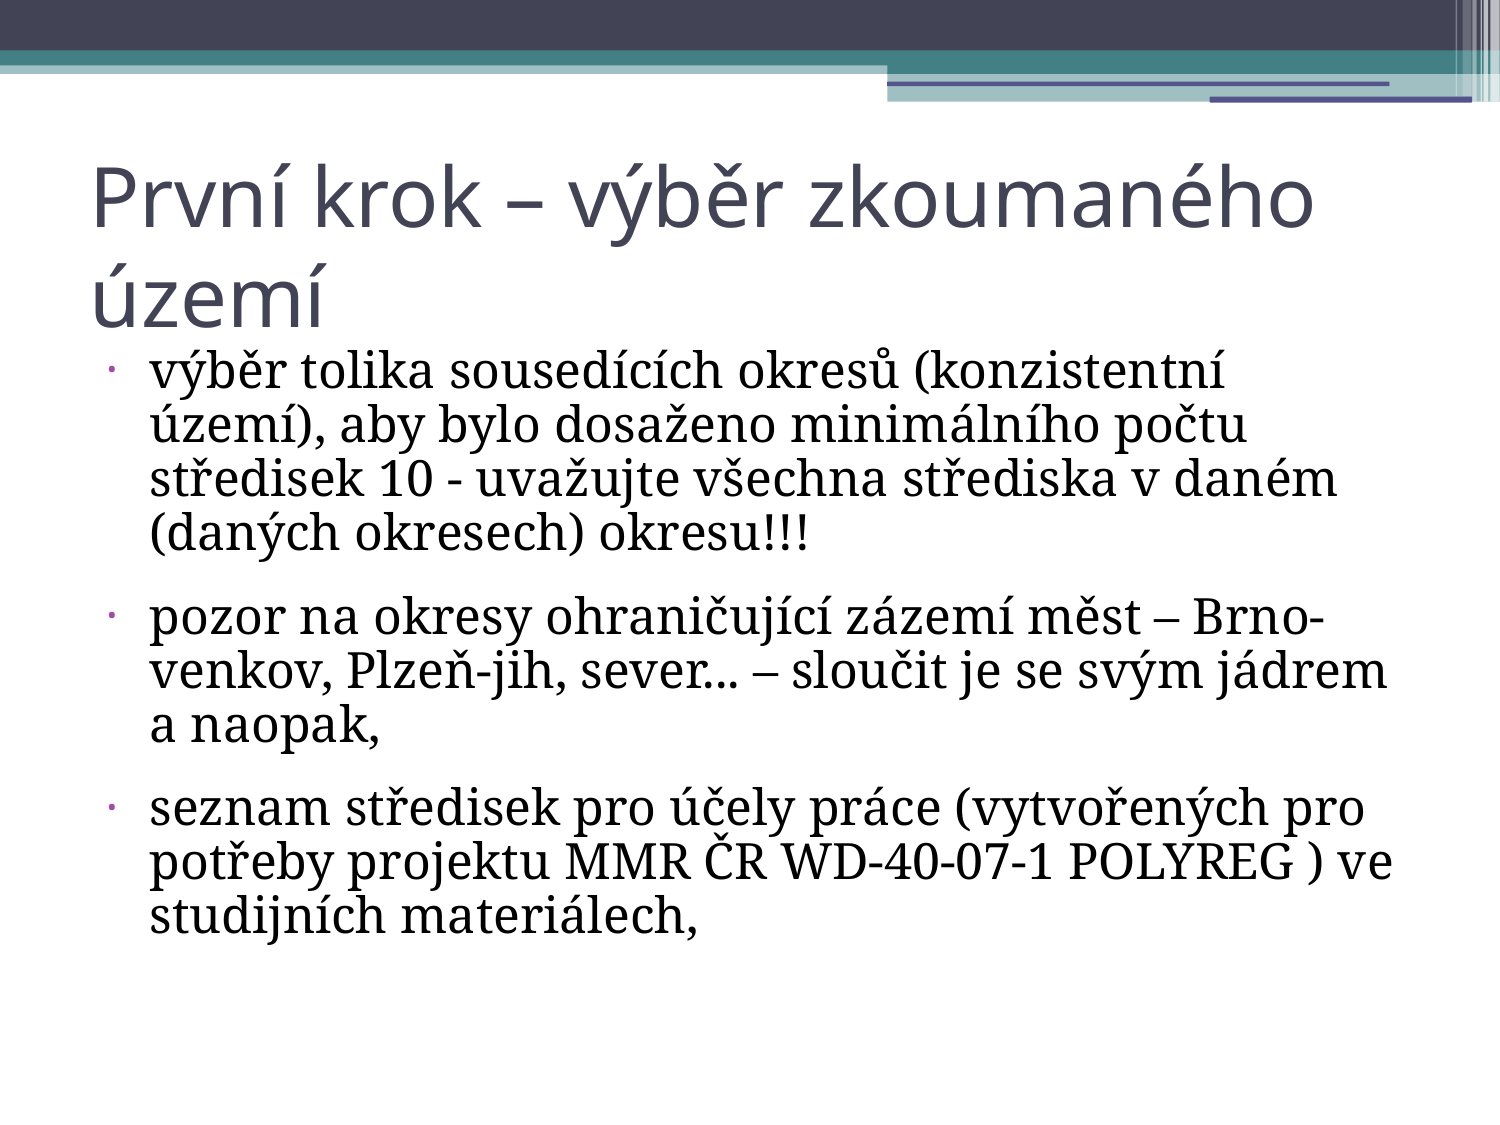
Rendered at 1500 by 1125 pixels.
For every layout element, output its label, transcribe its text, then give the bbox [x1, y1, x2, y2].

list výběr tolika sousedících okresů (konzistentní území), aby bylo dosaženo minimálního počtu středisek 10 - uvažujte všechna střediska v daném (daných okresech) okresu!!! pozor na okresy ohraničující zázemí měst – Brno-venkov, Plzeň-jih, sever... – sloučit je se svým jádrem a naopak, seznam středisek pro účely práce (vytvořených pro potřeby projektu MMR ČR WD-40-07-1 POLYREG ) ve studijních materiálech, [75, 338, 1425, 1079]
title První krok – výběr zkoumaného území [75, 137, 1425, 327]
